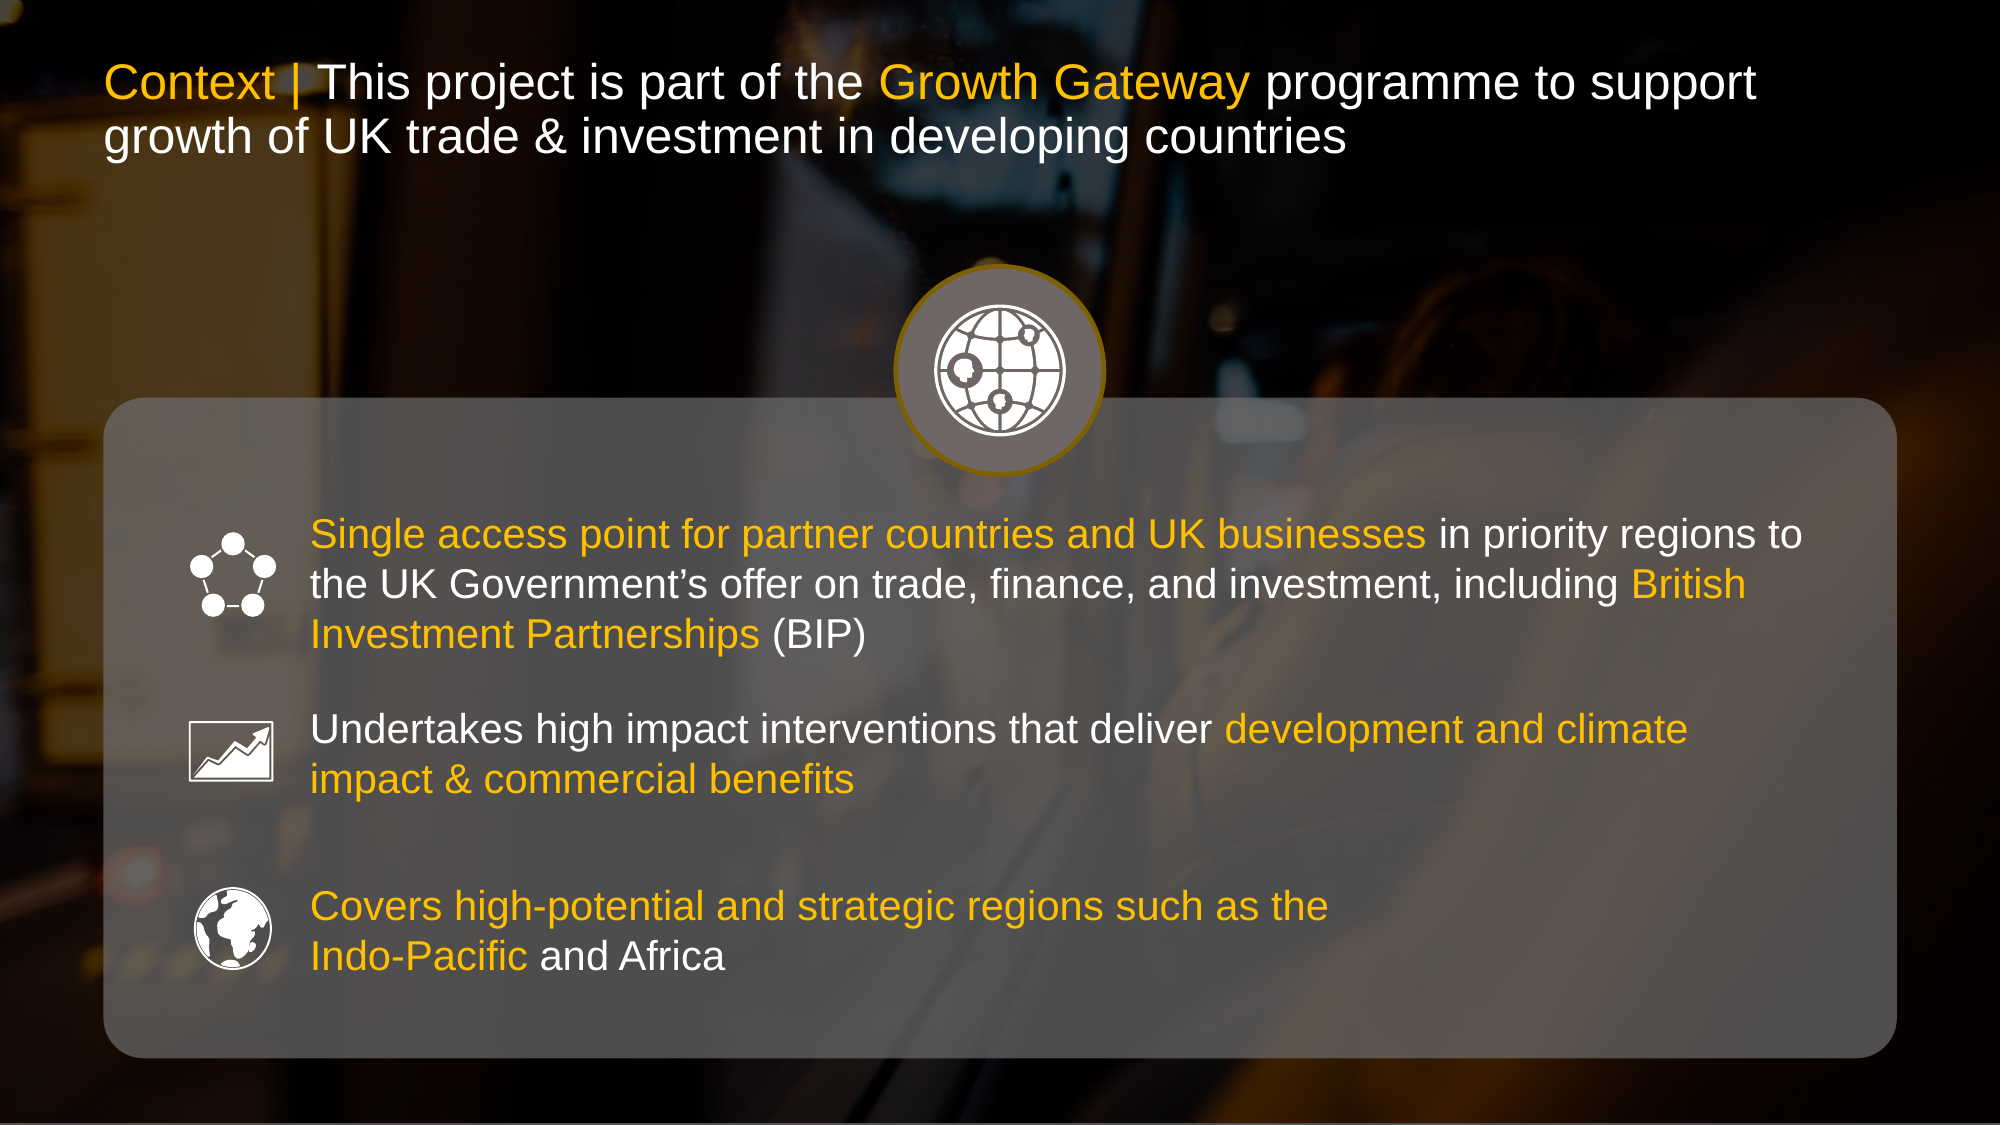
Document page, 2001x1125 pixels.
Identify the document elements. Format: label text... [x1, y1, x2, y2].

text_box Covers high-potential and strategic regions such as the Indo-Pacific and Africa [309, 860, 1823, 997]
text_box [0, 0, 2000, 1125]
text_box Single access point for partner countries and UK businesses in priority regions to the UK Government’s offer on trade, finance, and investment, including British Investment Partnerships (BIP) [309, 506, 1823, 643]
text_box Undertakes high impact interventions that deliver development and climate impact & commercial benefits [309, 683, 1823, 820]
title Context | This project is part of the Growth Gateway programme to support growth of UK trade & investment in developing countries [103, 55, 1897, 166]
